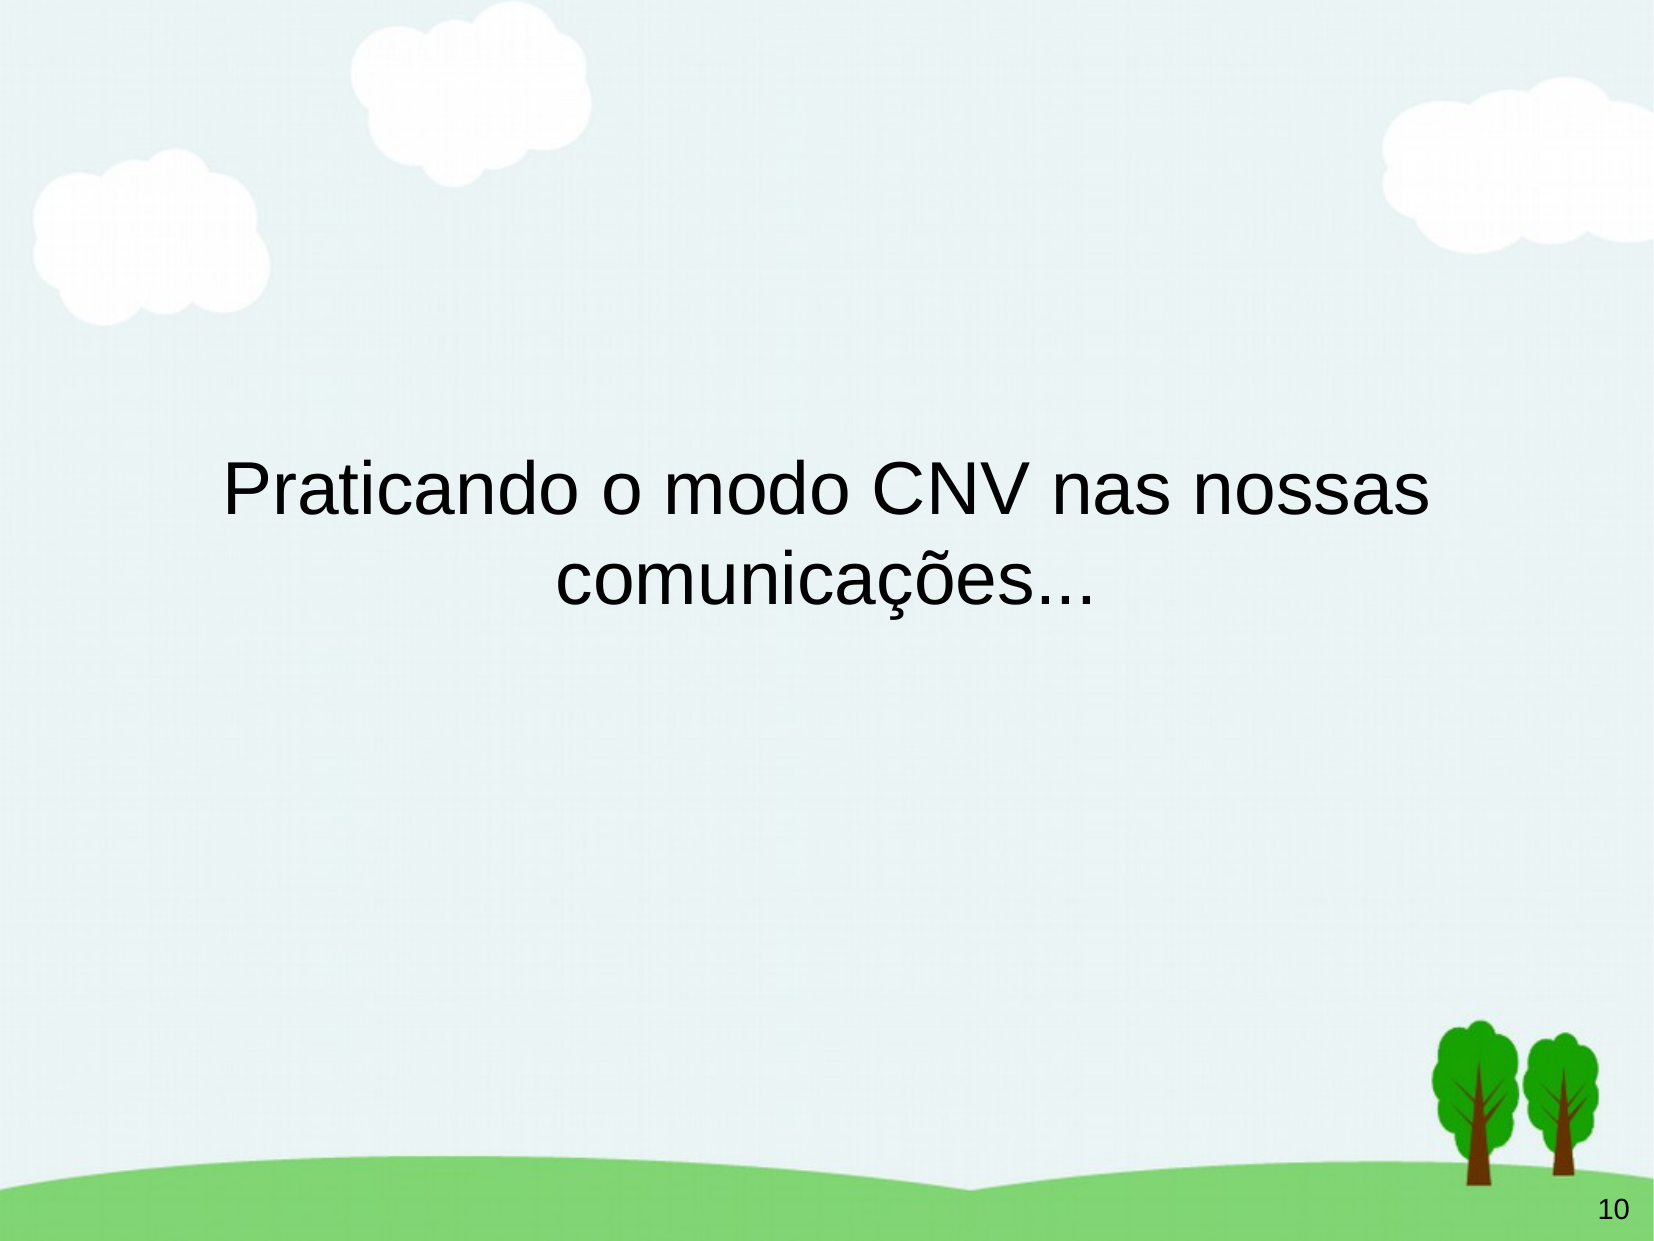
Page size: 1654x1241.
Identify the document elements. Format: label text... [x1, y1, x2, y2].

subtitle Praticando o modo CNV nas nossas comunicações... [82, 49, 1571, 1010]
picture [0, 0, 1654, 1241]
